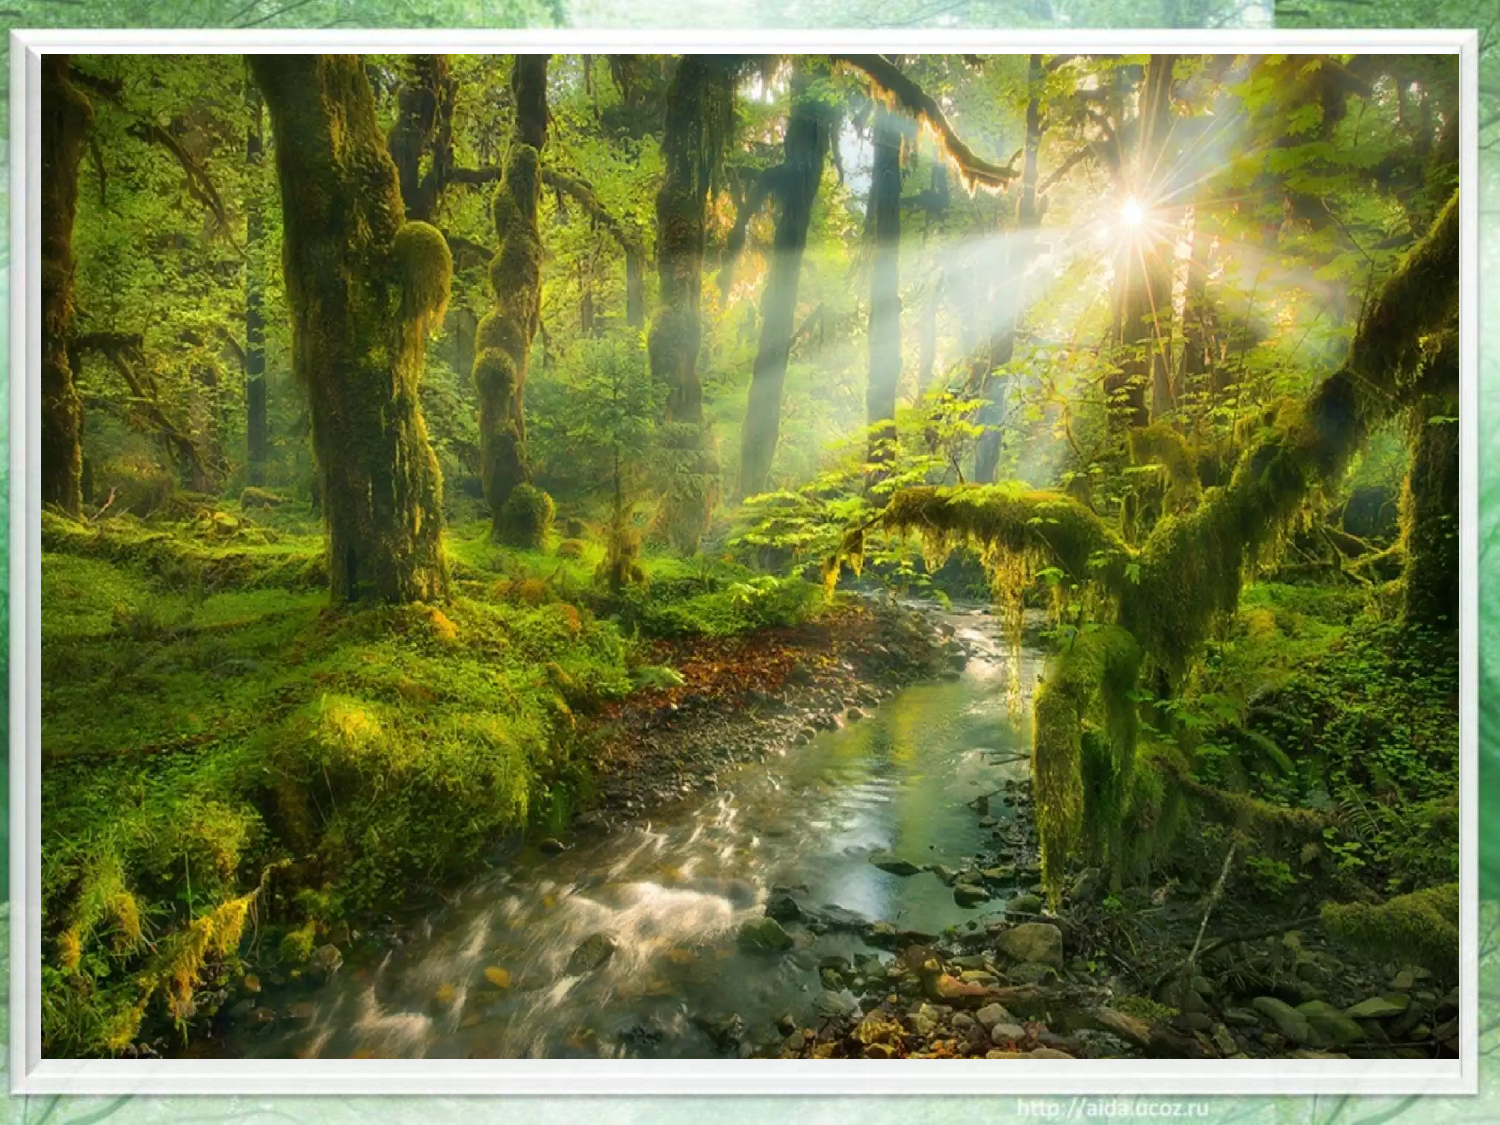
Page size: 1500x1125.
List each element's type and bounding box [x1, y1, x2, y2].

picture [41, 54, 1459, 1059]
